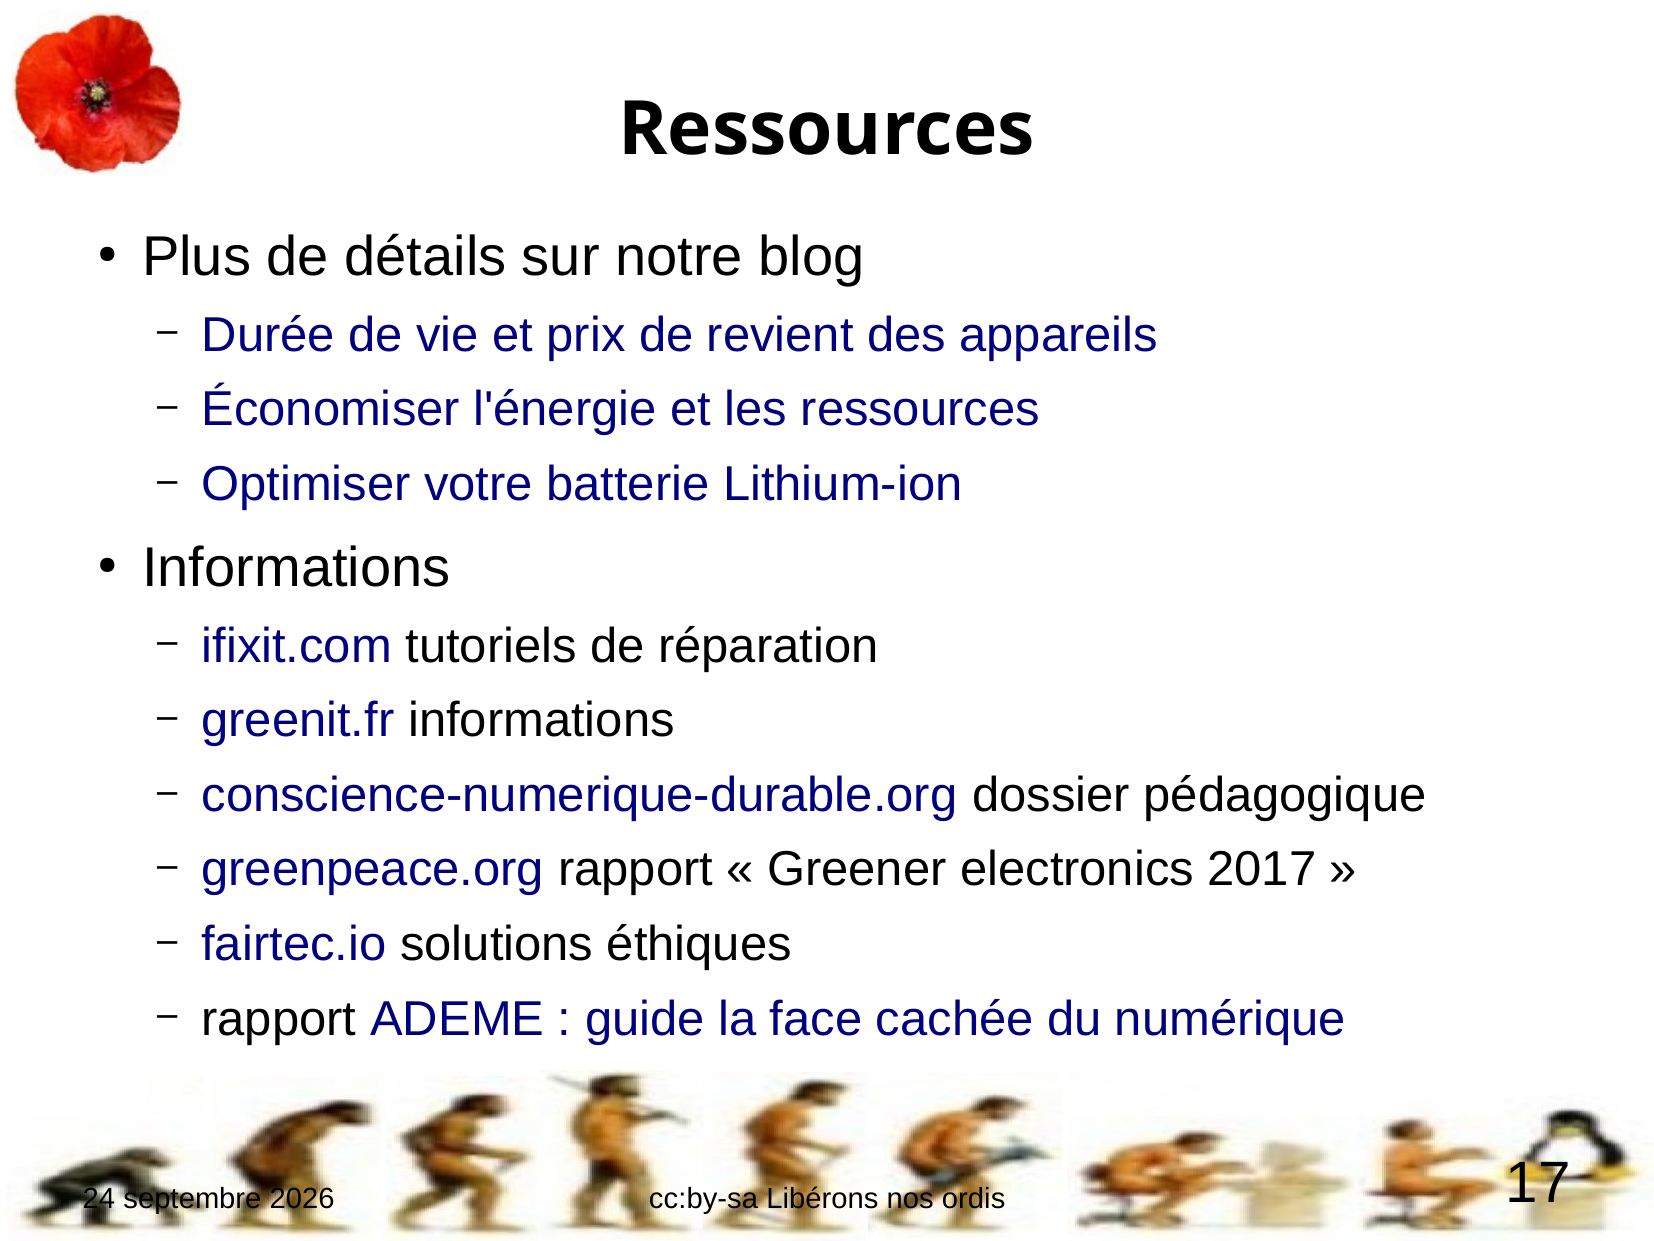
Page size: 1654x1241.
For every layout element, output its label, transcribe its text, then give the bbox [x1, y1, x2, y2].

list Plus de détails sur notre blog Durée de vie et prix de revient des appareils Économiser l'énergie et les ressources Optimiser votre batterie Lithium-ion Informations ifixit.com tutoriels de réparation greenit.fr informations conscience-numerique-durable.org dossier pédagogique greenpeace.org rapport « Greener electronics 2017 » fairtec.io solutions éthiques rapport ADEME : guide la face cachée du numérique [82, 224, 1571, 1063]
title Ressources [82, 49, 1571, 201]
picture [0, 1062, 1654, 1241]
picture [11, 11, 185, 176]
